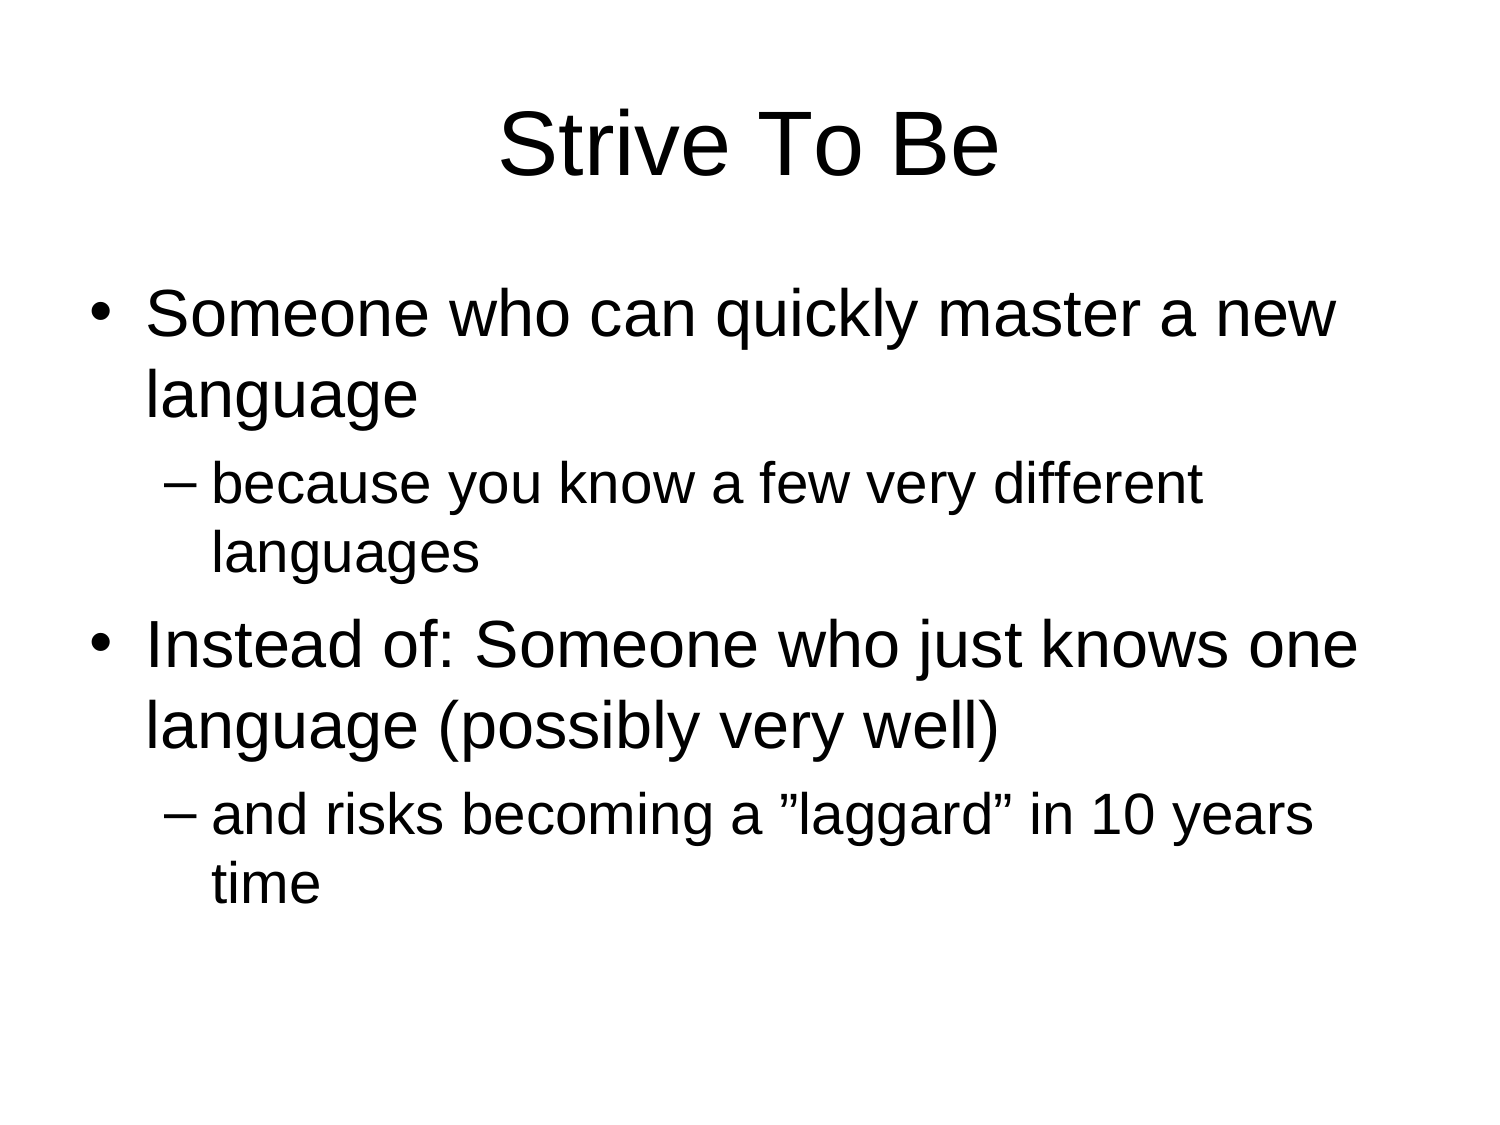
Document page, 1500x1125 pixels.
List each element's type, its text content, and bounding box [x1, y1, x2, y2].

list Someone who can quickly master a new language because you know a few very different languages Instead of: Someone who just knows one language (possibly very well) and risks becoming a ”laggard” in 10 years time [75, 262, 1426, 1005]
title Strive To Be [75, 45, 1426, 233]
